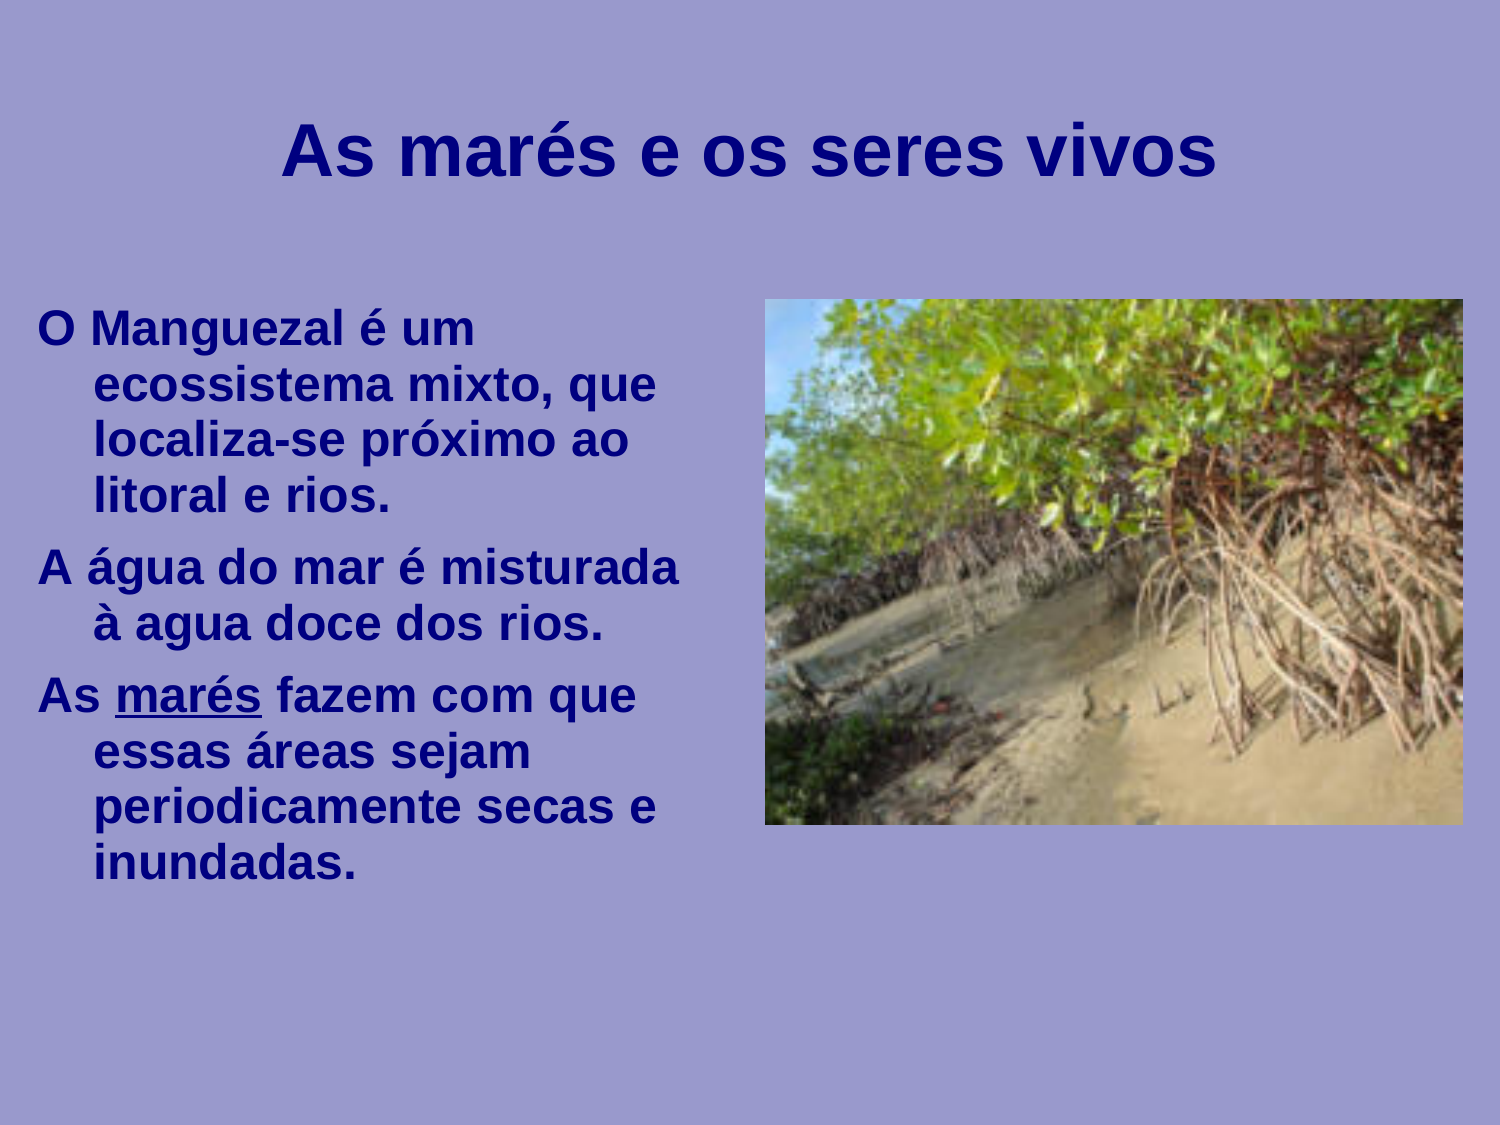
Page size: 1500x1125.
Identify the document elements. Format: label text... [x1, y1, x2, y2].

title As marés e os seres vivos [112, 76, 1388, 225]
picture [765, 299, 1463, 826]
list O Manguezal é um ecossistema mixto, que localiza-se próximo ao litoral e rios. A água do mar é misturada à agua doce dos rios. As marés fazem com que essas áreas sejam periodicamente secas e inundadas. [37, 299, 713, 1043]
